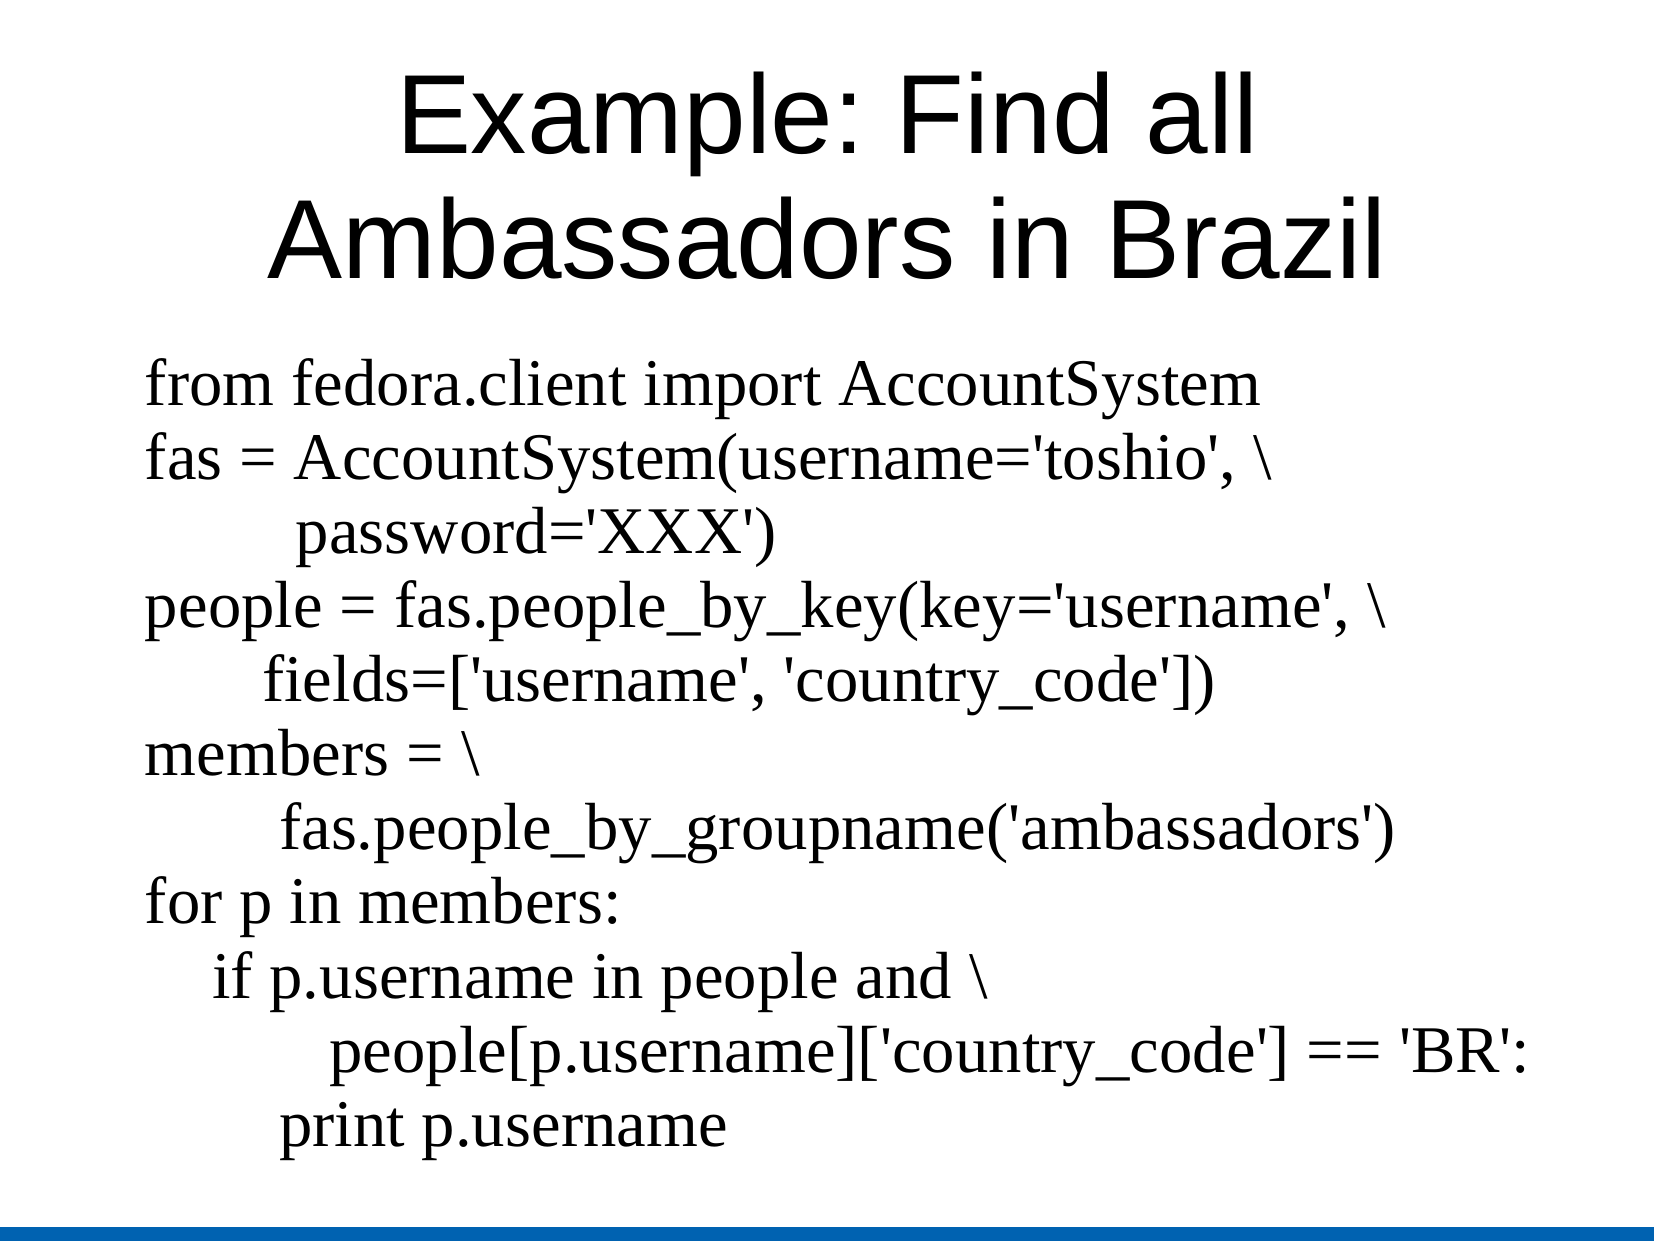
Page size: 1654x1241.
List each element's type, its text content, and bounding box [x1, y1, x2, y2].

subtitle from fedora.client import AccountSystem fas = AccountSystem(username='toshio', \ password='XXX') people = fas.people_by_key(key='username', \ fields=['username', 'country_code']) members = \ fas.people_by_groupname('ambassadors') for p in members: if p.username in people and \ people[p.username]['country_code'] == 'BR': print p.username [121, 308, 1533, 1198]
title Example: Find all Ambassadors in Brazil [121, 37, 1533, 308]
